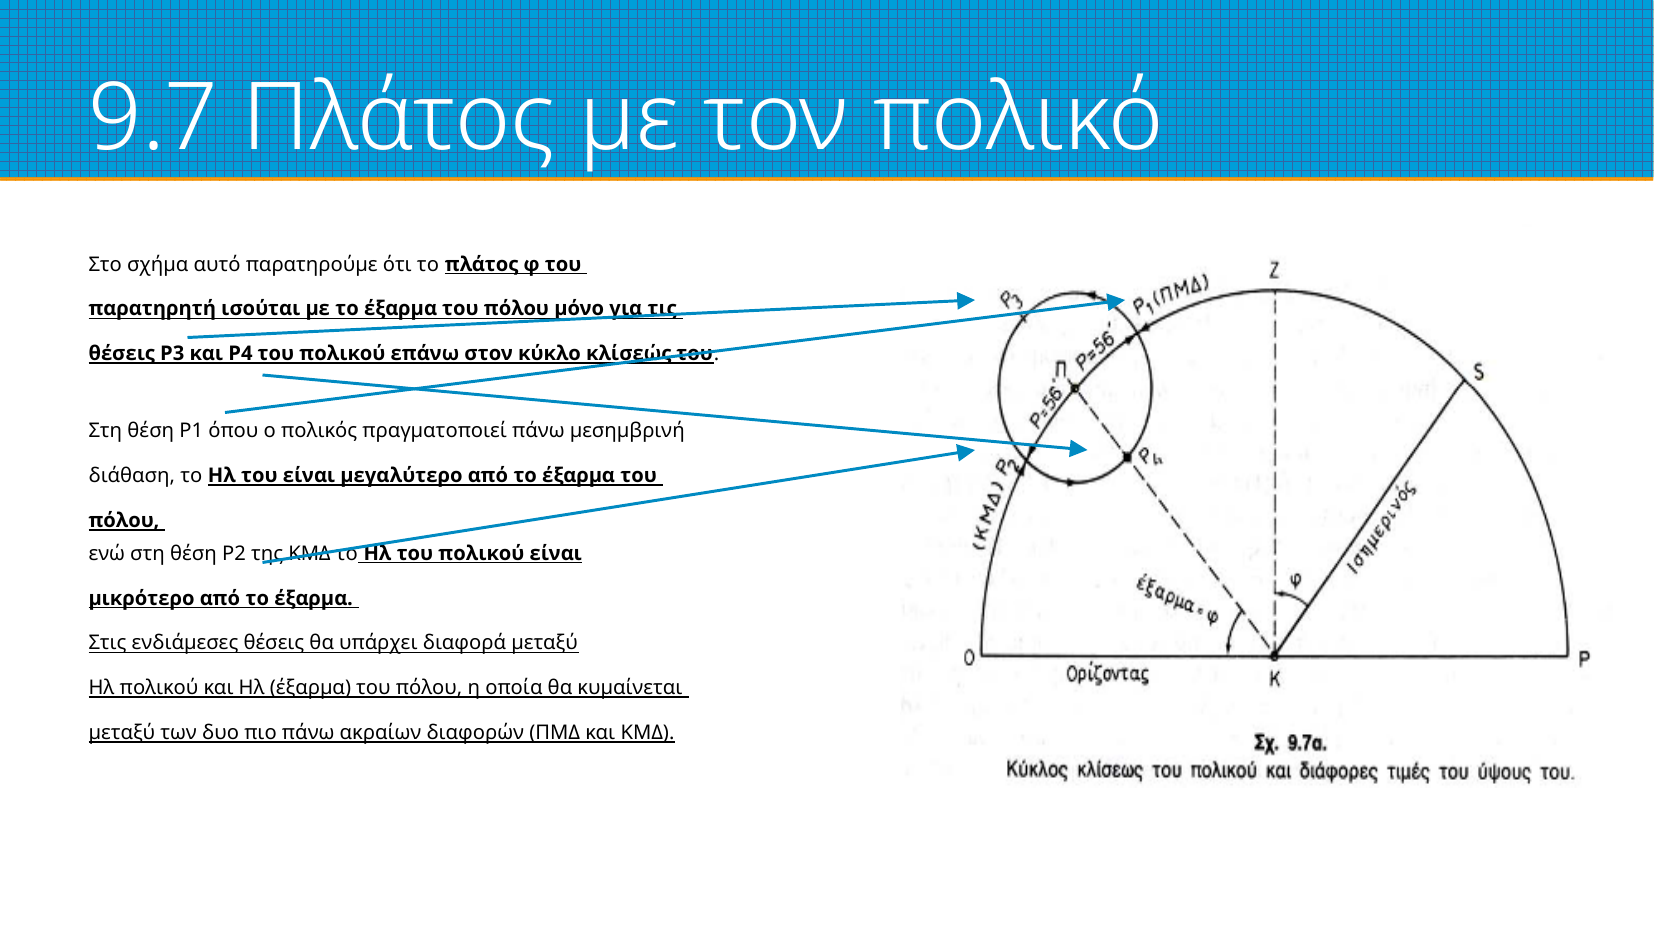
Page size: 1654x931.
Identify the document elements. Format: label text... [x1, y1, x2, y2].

list Στο σχήμα αυτό παρατηρούµε ότι το πλάτος φ του παρατηρητή ισούται με το έξαρµα του πόλου μόνο για τις θέσεις Ρ3 και Ρ4 του πολικού επάνω στον κύκλο κλίσεώς του. Στη θέση Ρ1 όπου ο πολικός πραγματοποιεί πάνω μεσημβρινή διάθαση, το Ηλ του είναι μεγαλύτερο από το έξαρµα του πόλου, ενώ στη θέση Ρ2 της ΚΜΔ το Ηλ του πολικού είναι µικρότερο από το έξαρµα. Στις ενδιάμεσες θέσεις θα υπάρχει διαφορά μεταξύ Ηλ πολικού και Ηλ (έξαρμα) του πόλου, η οποία θα κυμαίνεται µεταξύ των δυο πιο πάνω ακραίων διαφορών (ΠΜΔ και ΚΜΔ). [88, 249, 809, 826]
title 9.7 Πλάτος με τον πολικό [88, 14, 1565, 178]
picture [900, 224, 1613, 788]
list Στο σχήμα αυτό παρατηρούµε ότι το πλάτος φ του παρατηρητή ισούται με το έξαρµα του πόλου μόνο για τις θέσεις Ρ3 και Ρ4 του πολικού επάνω στον κύκλο κλίσεώς του. Στη θέση Ρ1 όπου ο πολικός πραγματοποιεί πάνω μεσημβρινή διάθαση, το Ηλ του είναι μεγαλύτερο από το έξαρµα του πόλου, ενώ στη θέση Ρ2 της ΚΜΔ το Ηλ του πολικού είναι µικρότερο από το έξαρµα. Στις ενδιάμεσες θέσεις θα υπάρχει διαφορά μεταξύ Ηλ πολικού και Ηλ (έξαρμα) του πόλου, η οποία θα κυμαίνεται µεταξύ των δυο πιο πάνω ακραίων διαφορών (ΠΜΔ και ΚΜΔ). [433, 342, 809, 423]
